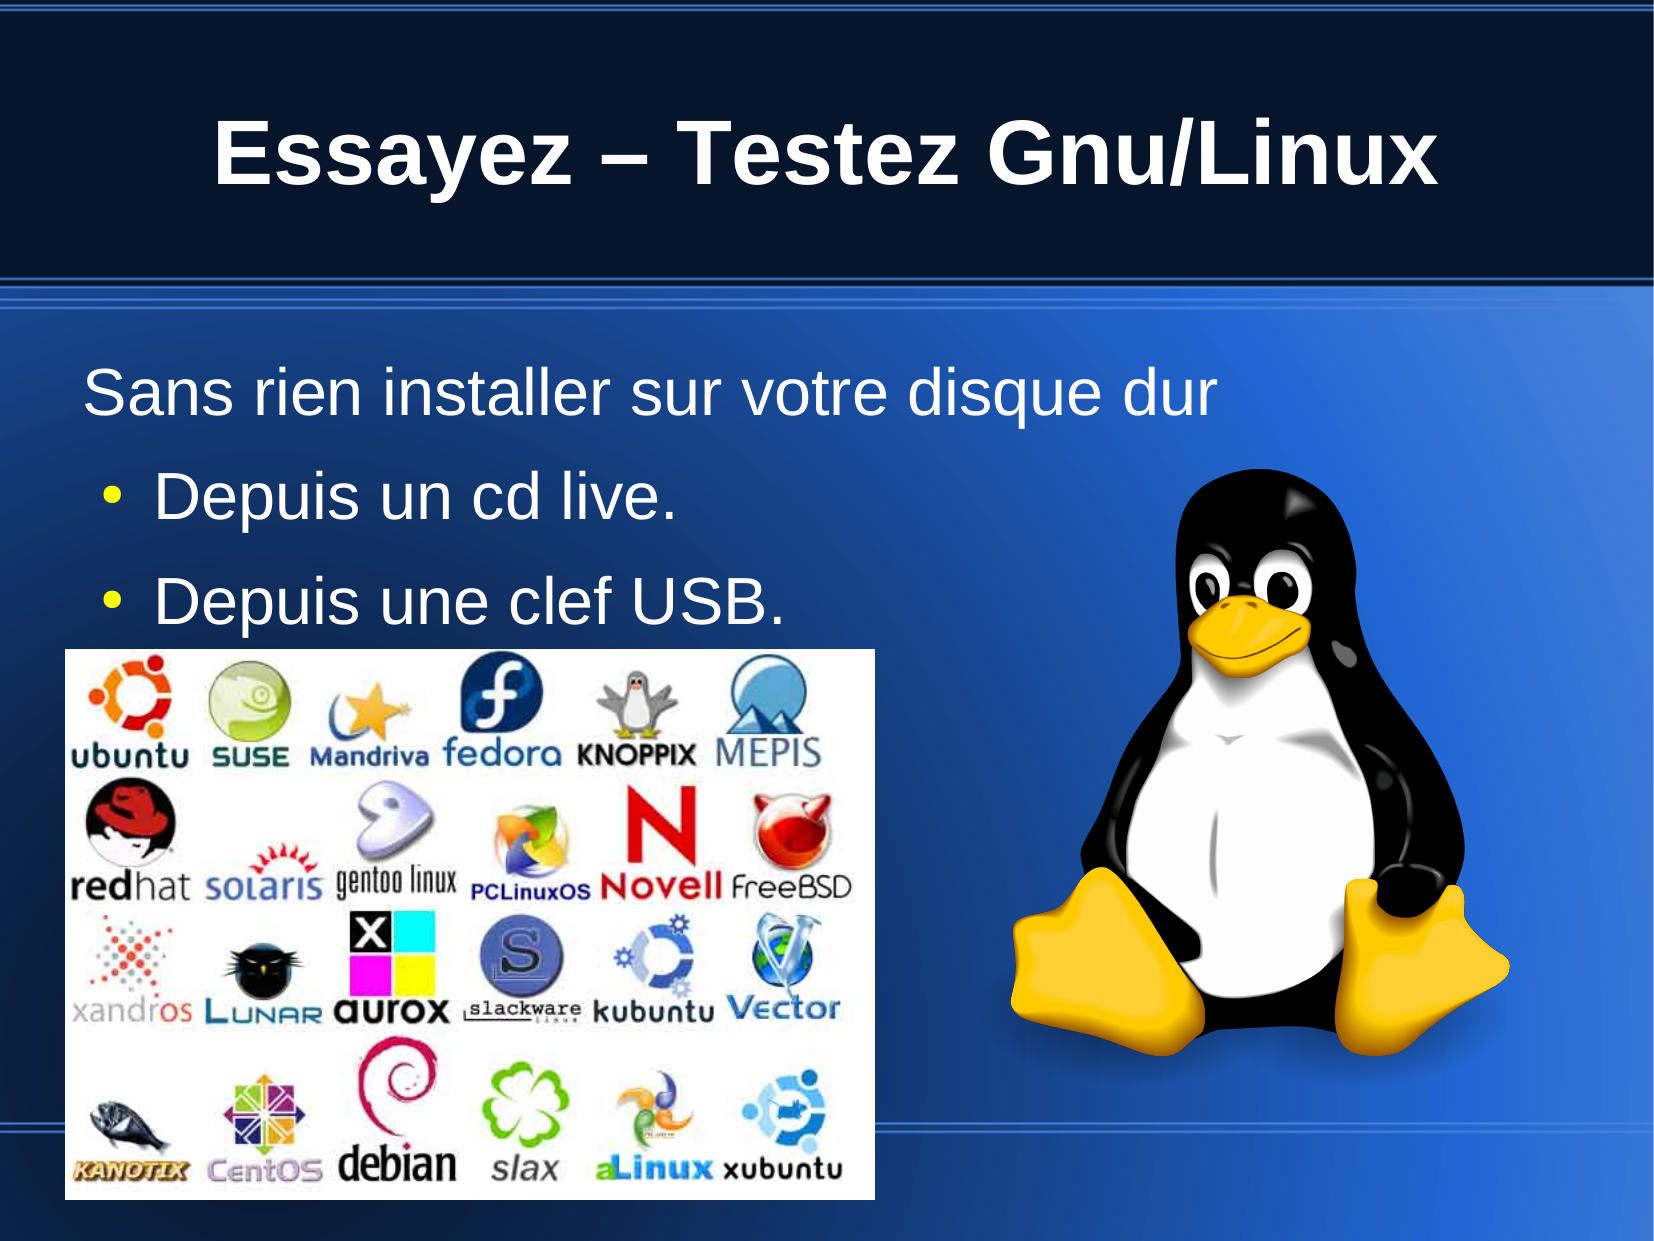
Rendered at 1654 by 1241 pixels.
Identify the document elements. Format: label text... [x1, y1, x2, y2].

picture [0, 0, 1654, 1241]
title Essayez – Testez Gnu/Linux [82, 49, 1571, 257]
list Sans rien installer sur votre disque dur Depuis un cd live. Depuis une clef USB. [82, 355, 1571, 674]
